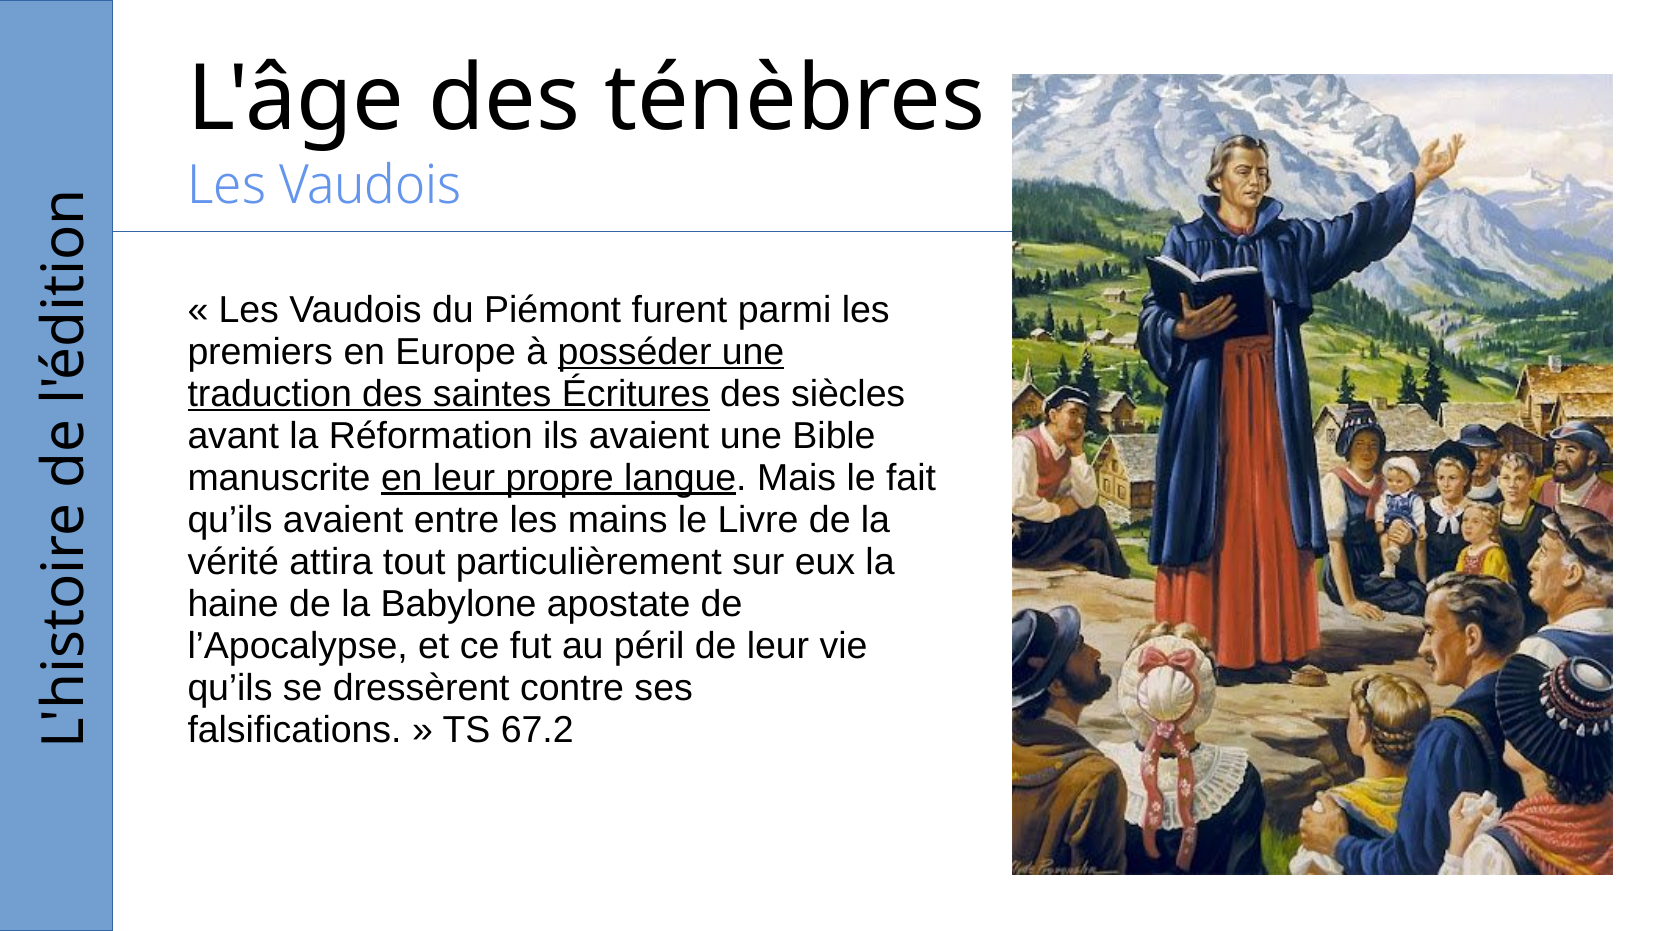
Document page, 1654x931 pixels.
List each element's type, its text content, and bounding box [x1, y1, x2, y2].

text_box L'histoire de l'édition [13, 37, 105, 901]
title Les Vaudois [187, 232, 1012, 239]
title Les Vaudois [187, 125, 1012, 231]
picture [1012, 74, 1613, 875]
title L'âge des ténèbres [187, 33, 1571, 125]
text_box [0, 0, 113, 931]
subtitle « Les Vaudois du Piémont furent parmi les premiers en Europe à posséder une traduction des saintes Écritures des siècles avant la Réformation ils avaient une Bible manuscrite en leur propre langue. Mais le fait qu’ils avaient entre les mains le Livre de la vérité attira tout particulièrement sur eux la haine de la Babylone apostate de l’Apocalypse, et ce fut au péril de leur vie qu’ils se dressèrent contre ses falsifications. » TS 67.2 [187, 288, 938, 835]
